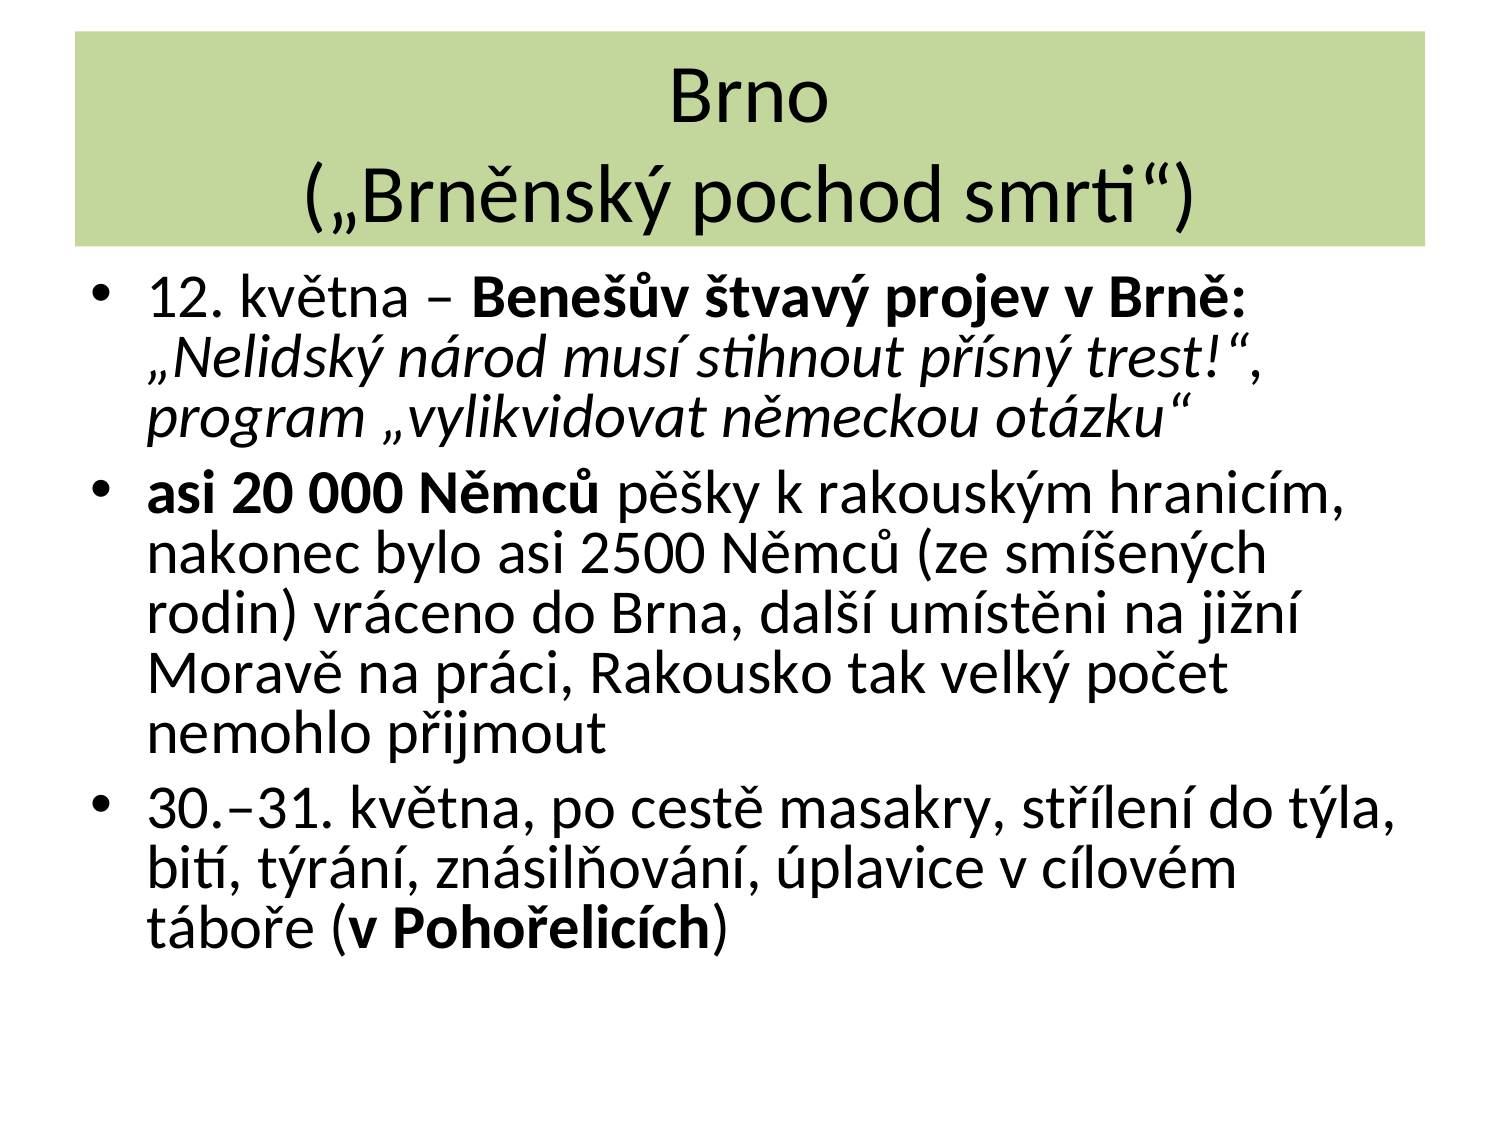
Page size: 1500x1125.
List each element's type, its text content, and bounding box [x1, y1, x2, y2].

list 12. května – Benešův štvavý projev v Brně: „Nelidský národ musí stihnout přísný trest!“, program „vylikvidovat německou otázku“ asi 20 000 Němců pěšky k rakouským hranicím, nakonec bylo asi 2500 Němců (ze smíšených rodin) vráceno do Brna, další umístěni na jižní Moravě na práci, Rakousko tak velký počet nemohlo přijmout 30.–31. května, po cestě masakry, střílení do týla, bití, týrání, znásilňování, úplavice v cílovém táboře (v Pohořelicích) [75, 262, 1426, 1044]
title Brno („Brněnský pochod smrti“) [75, 31, 1426, 247]
